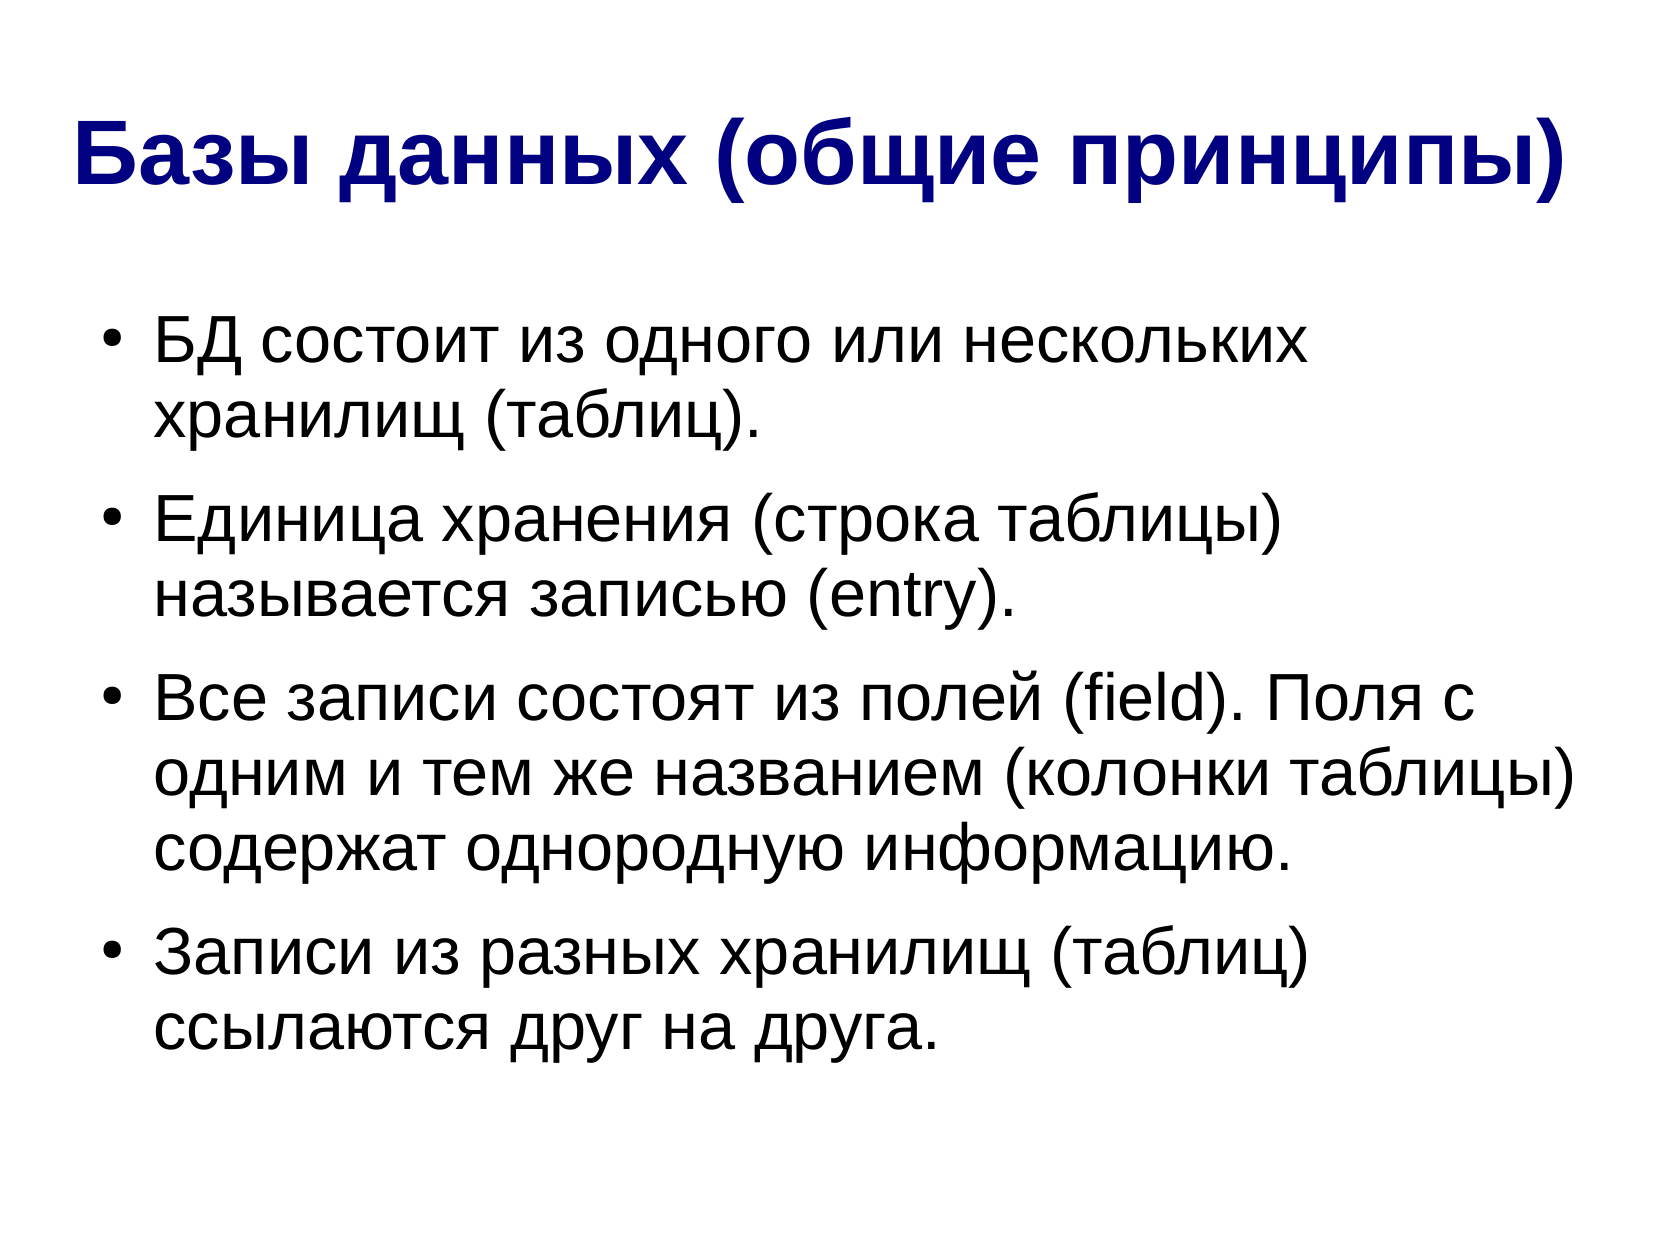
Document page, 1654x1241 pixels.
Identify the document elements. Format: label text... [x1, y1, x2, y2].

title Базы данных (общие принципы) [59, 49, 1583, 257]
list БД состоит из одного или нескольких хранилищ (таблиц). Единица хранения (строка таблицы) называется записью (entry). Все записи состоят из полей (field). Поля с одним и тем же названием (колонки таблицы) содержат однородную информацию. Записи из разных хранилищ (таблиц) ссылаются друг на друга. [82, 302, 1607, 1117]
